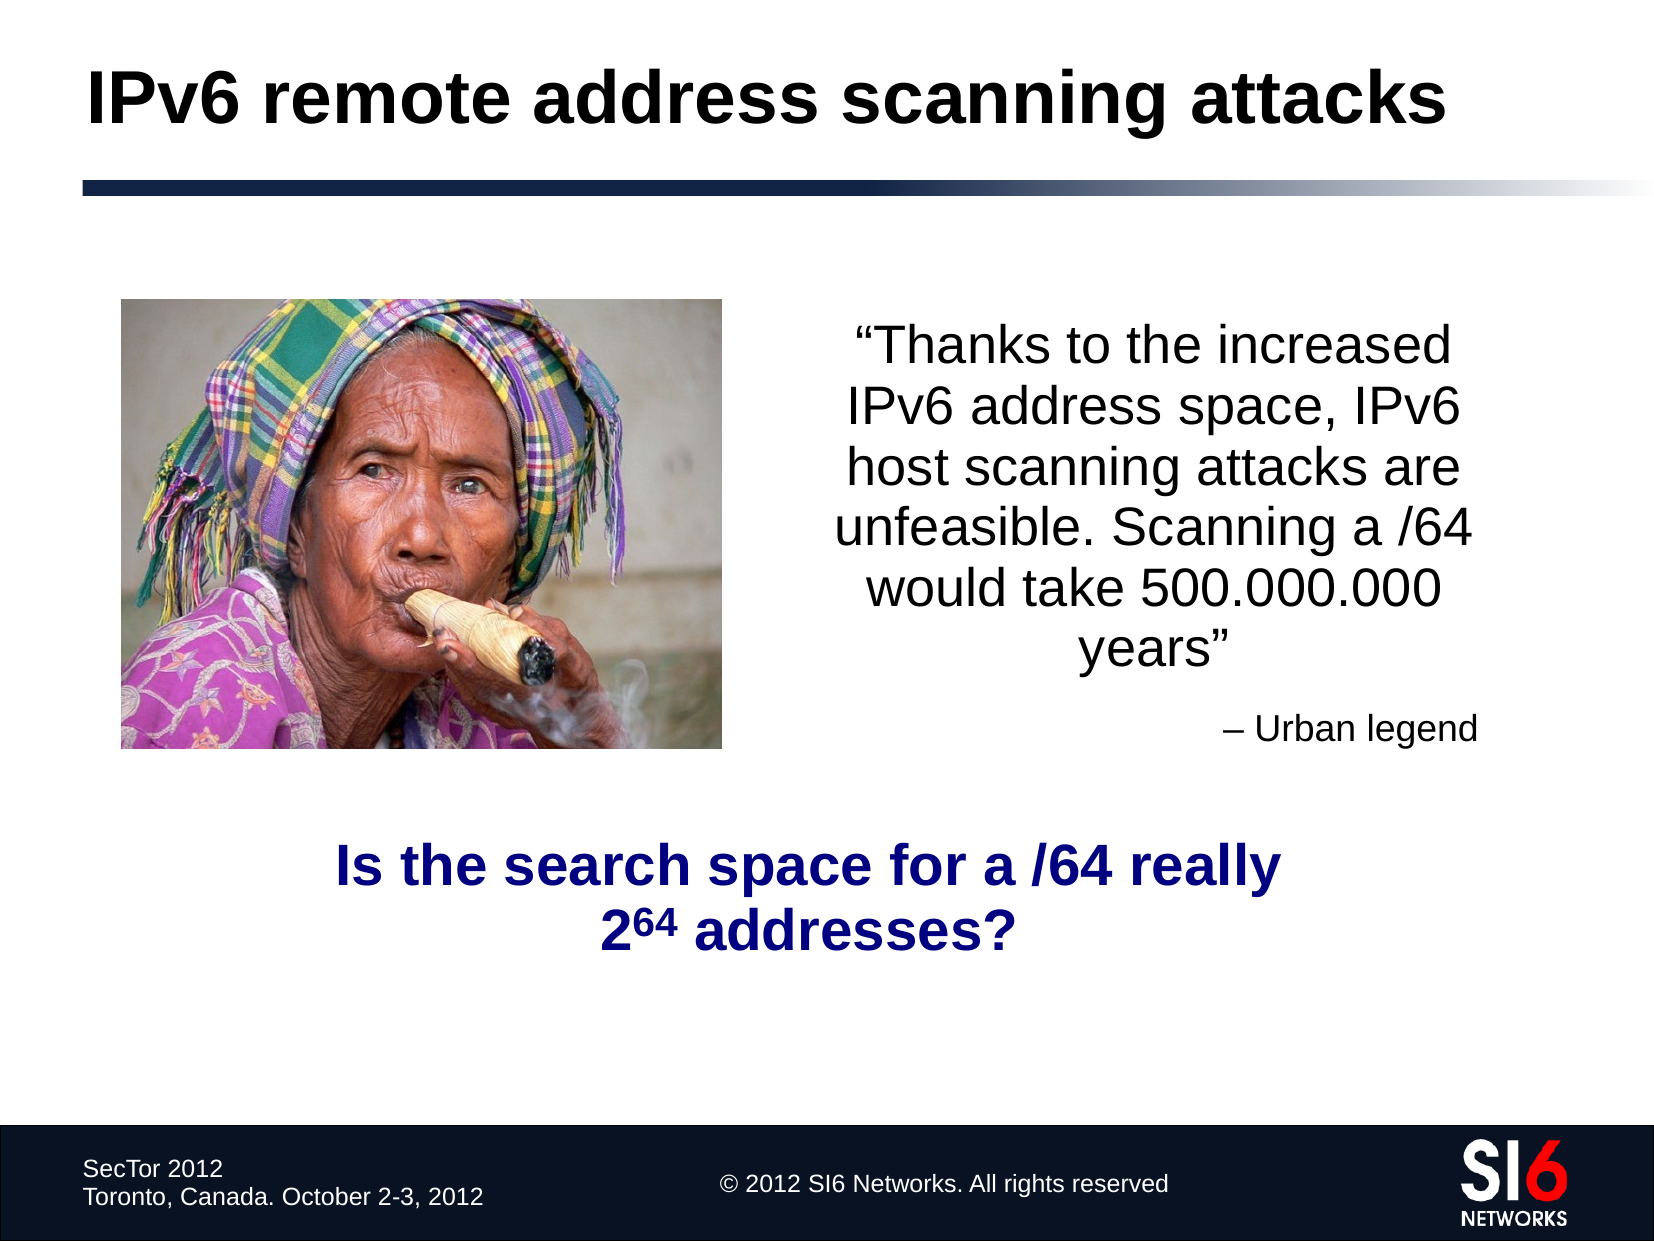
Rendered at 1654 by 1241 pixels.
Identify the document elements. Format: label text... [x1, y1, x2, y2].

text_box Is the search space for a /64 really 264 addresses? [285, 825, 1381, 972]
picture [121, 299, 722, 749]
picture [1461, 1139, 1567, 1226]
list “Thanks to the increased IPv6 address space, IPv6 host scanning attacks are unfeasible. Scanning a /64 would take 500.000.000 years” – Urban legend [738, 315, 1500, 752]
title IPv6 remote address scanning attacks [86, 30, 1576, 166]
